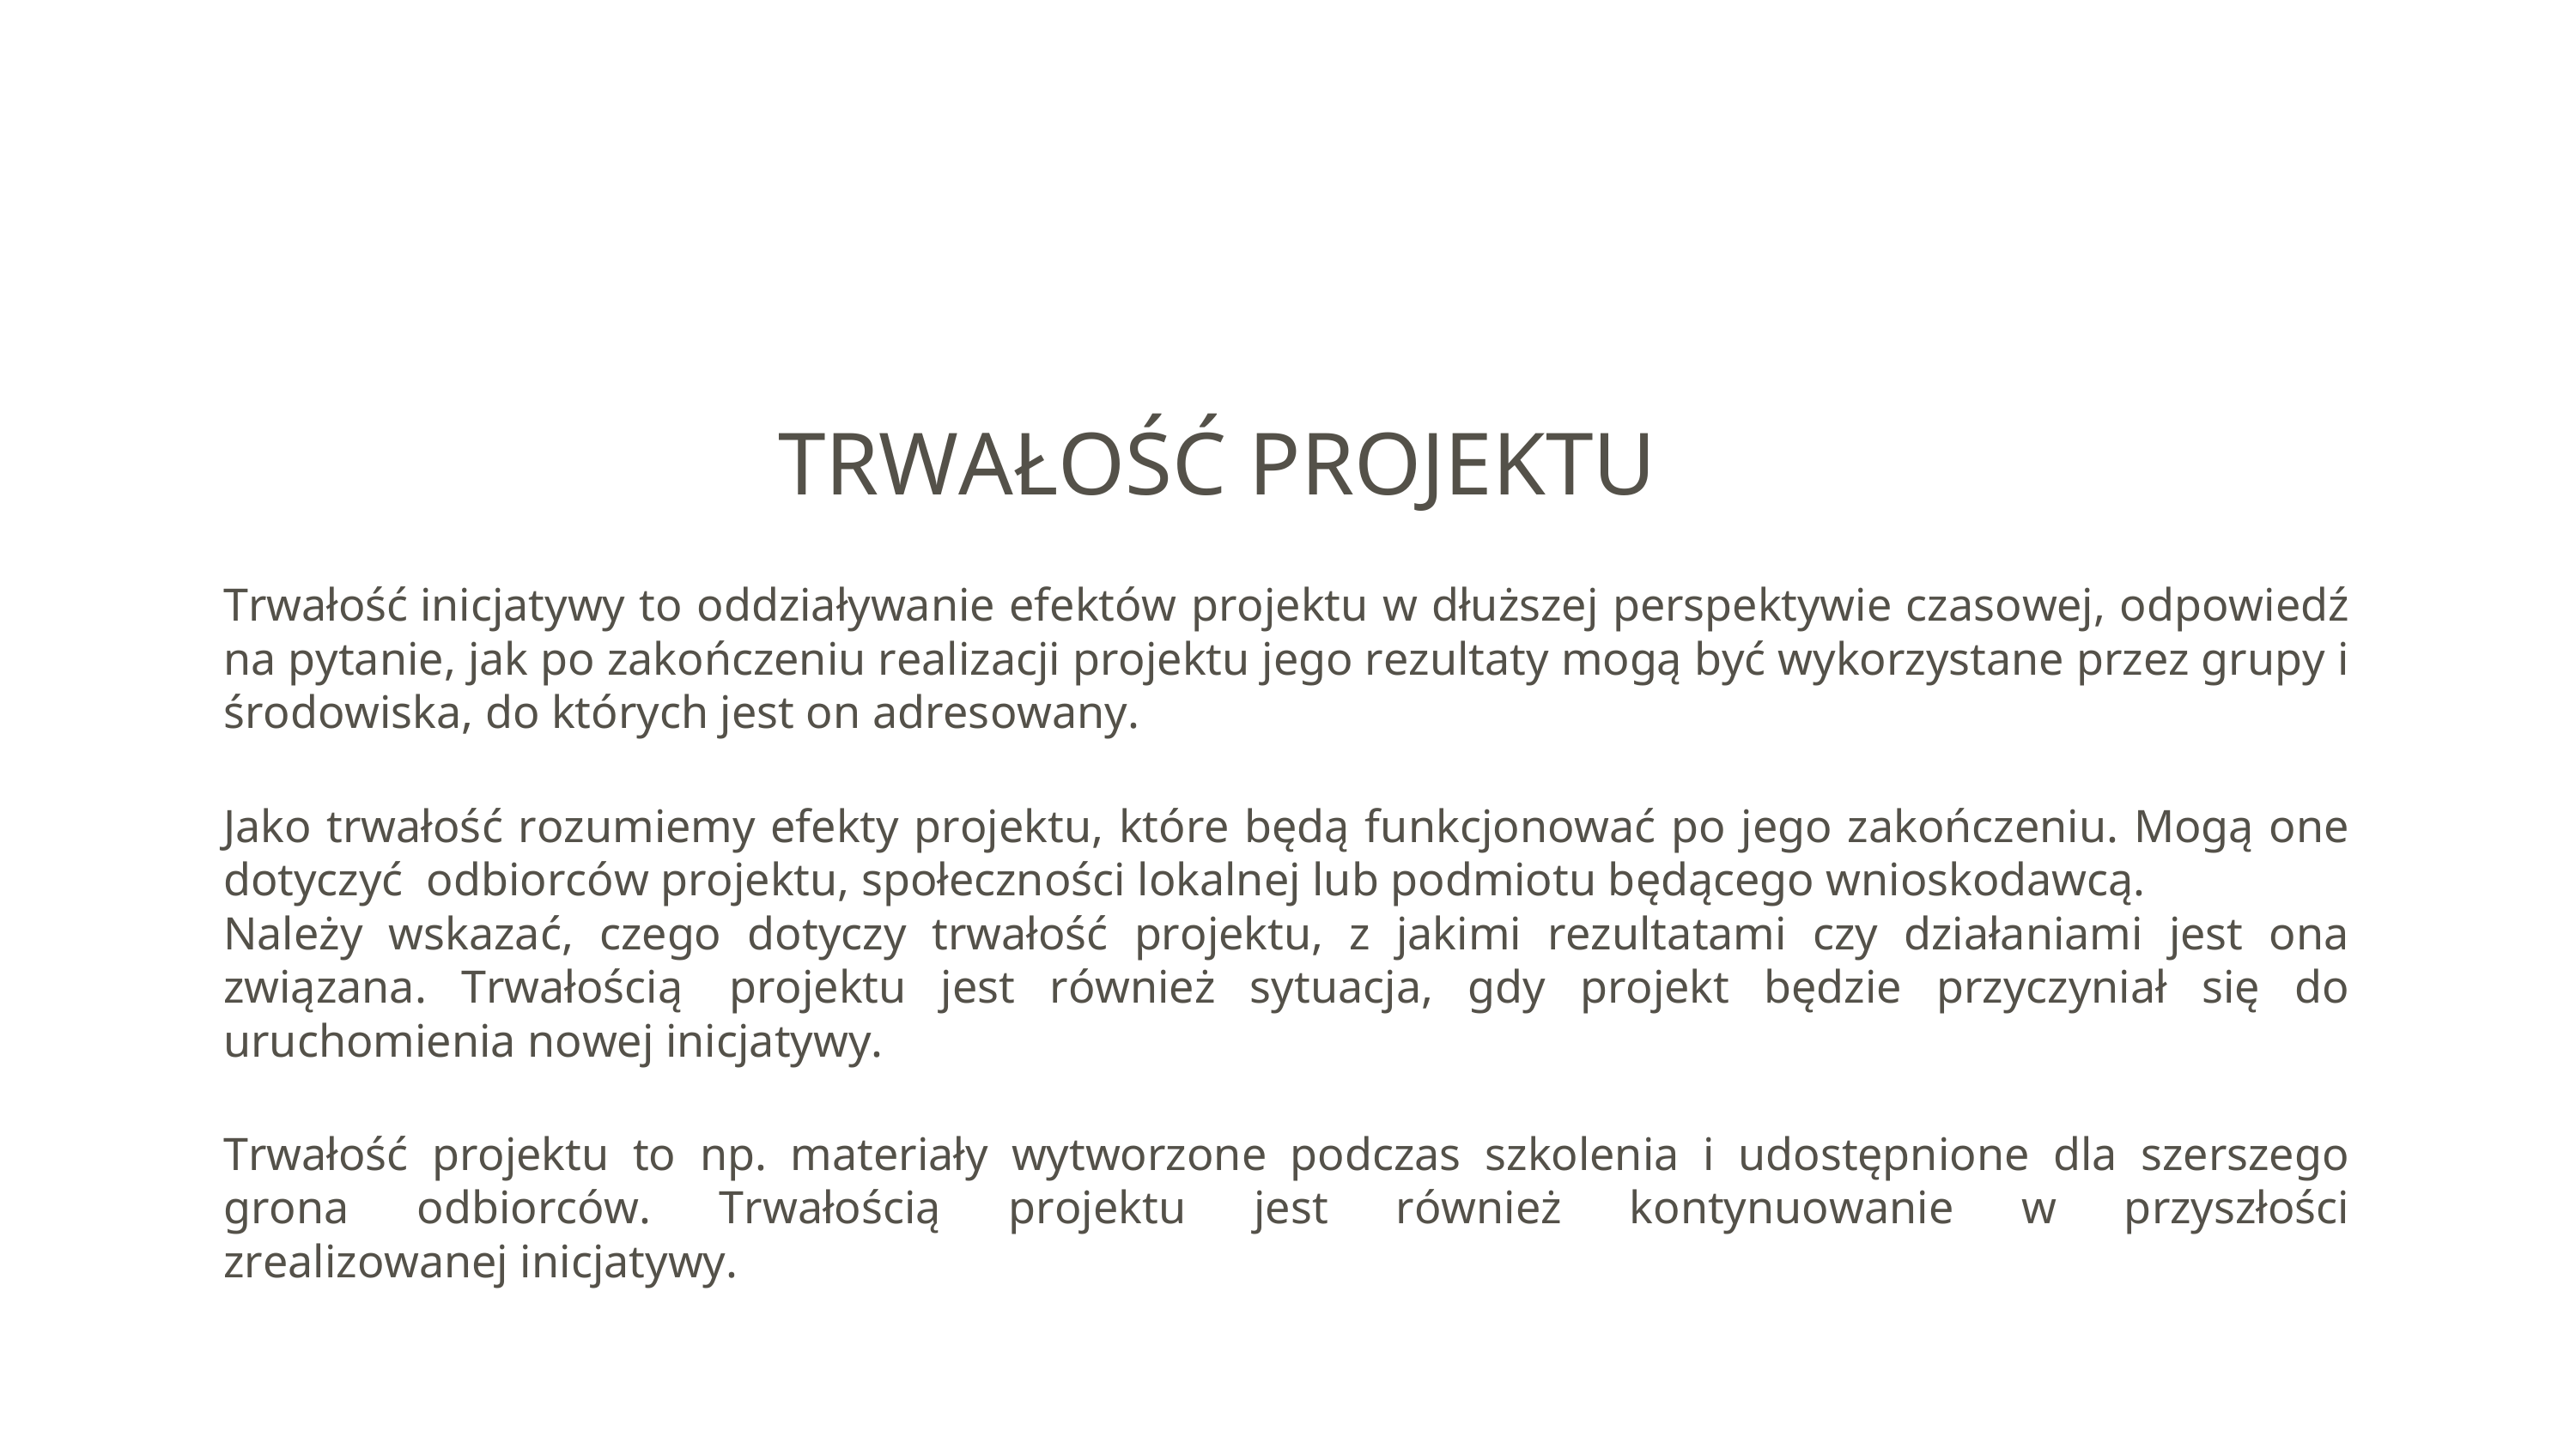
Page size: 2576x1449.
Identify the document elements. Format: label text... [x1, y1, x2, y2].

title TRWAŁOŚĆ PROJEKTU [775, 407, 2122, 513]
text_box Trwałość inicjatywy to oddziaływanie efektów projektu w dłuższej perspektywie czasowej, odpowiedź na pytanie, jak po zakończeniu realizacji projektu jego rezultaty mogą być wykorzystane przez grupy i środowiska, do których jest on adresowany. Jako trwałość rozumiemy efekty projektu, które będą funkcjonować po jego zakończeniu. Mogą one dotyczyć odbiorców projektu, społeczności lokalnej lub podmiotu będącego wnioskodawcą. Należy wskazać, czego dotyczy trwałość projektu, z jakimi rezultatami czy działaniami jest ona związana. Trwałością projektu jest również sytuacja, gdy projekt będzie przyczyniał się do uruchomienia nowej inicjatywy. Trwałość projektu to np. materiały wytworzone podczas szkolenia i udostępnione dla szerszego grona odbiorców. Trwałością projektu jest również kontynuowanie w przyszłości zrealizowanej inicjatywy. [223, 574, 2351, 1358]
